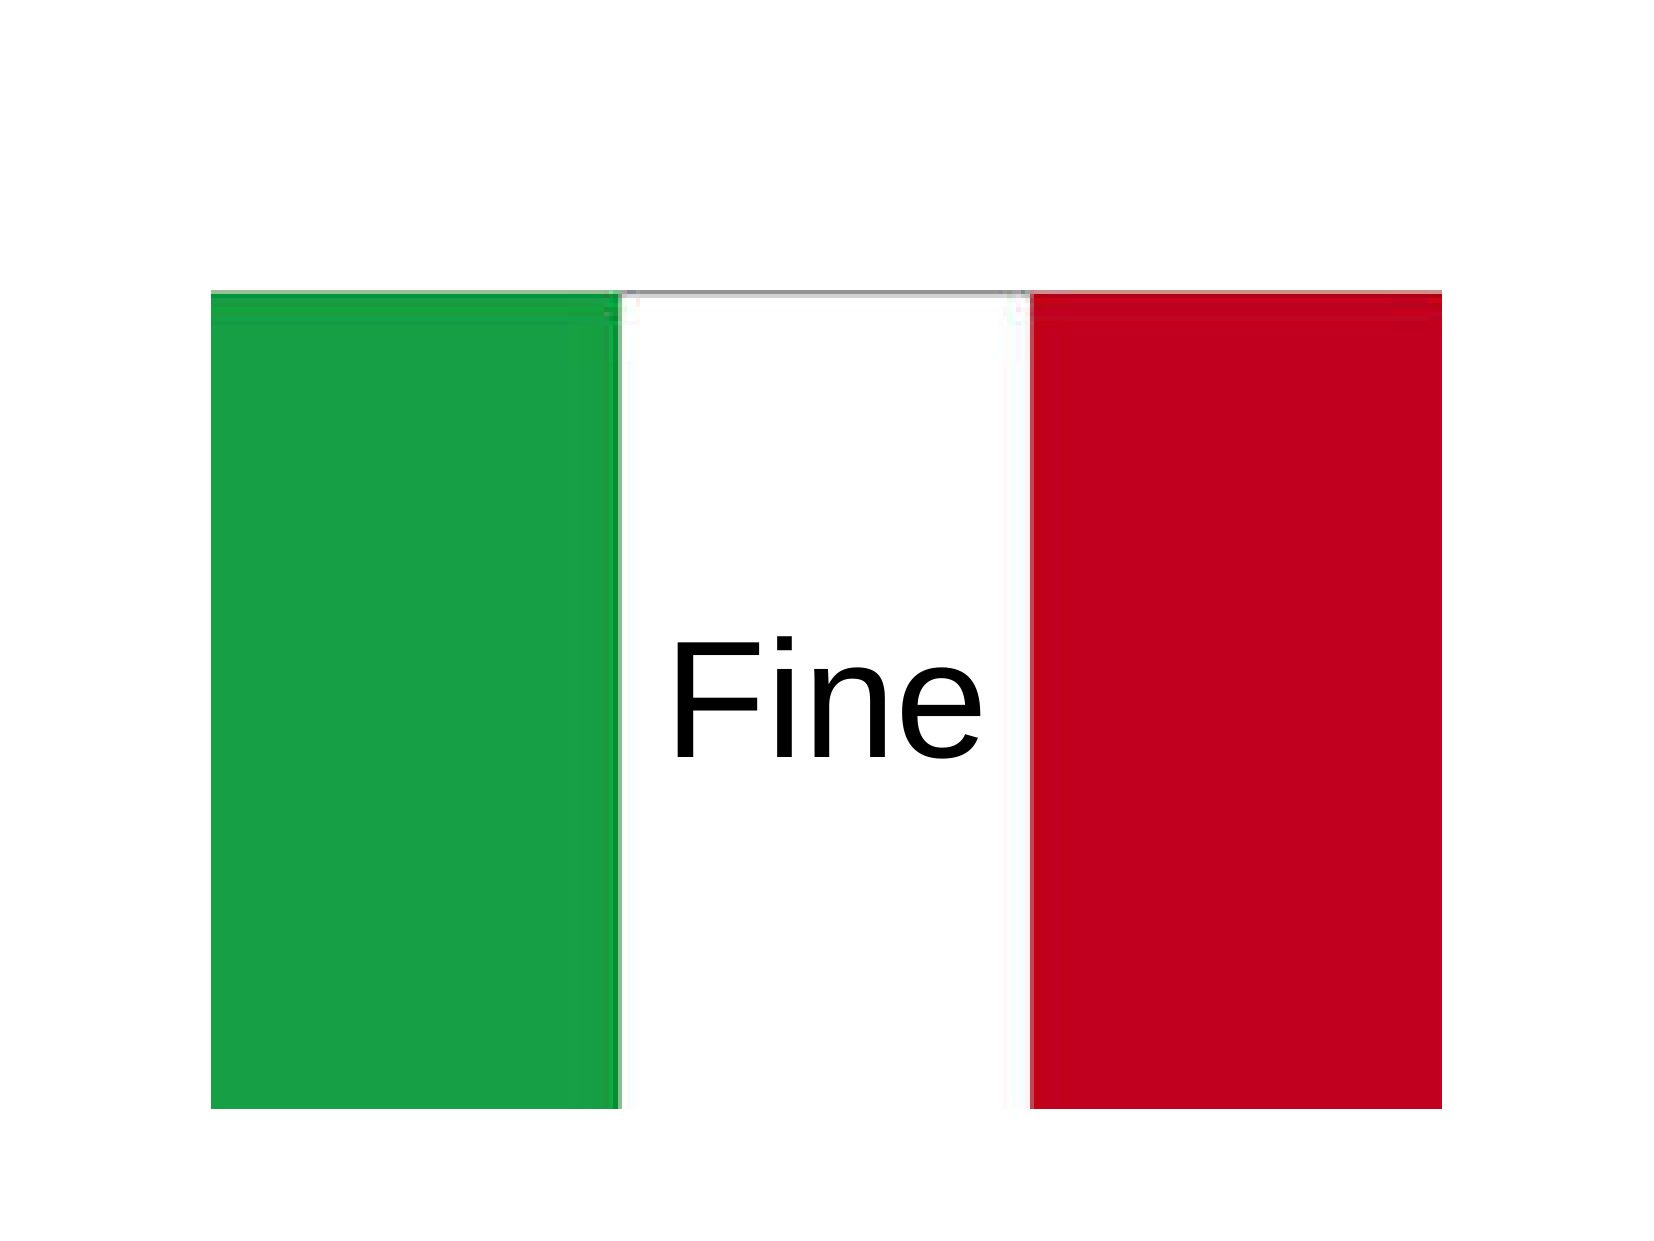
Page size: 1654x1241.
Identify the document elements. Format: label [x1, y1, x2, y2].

picture [211, 290, 1442, 1109]
